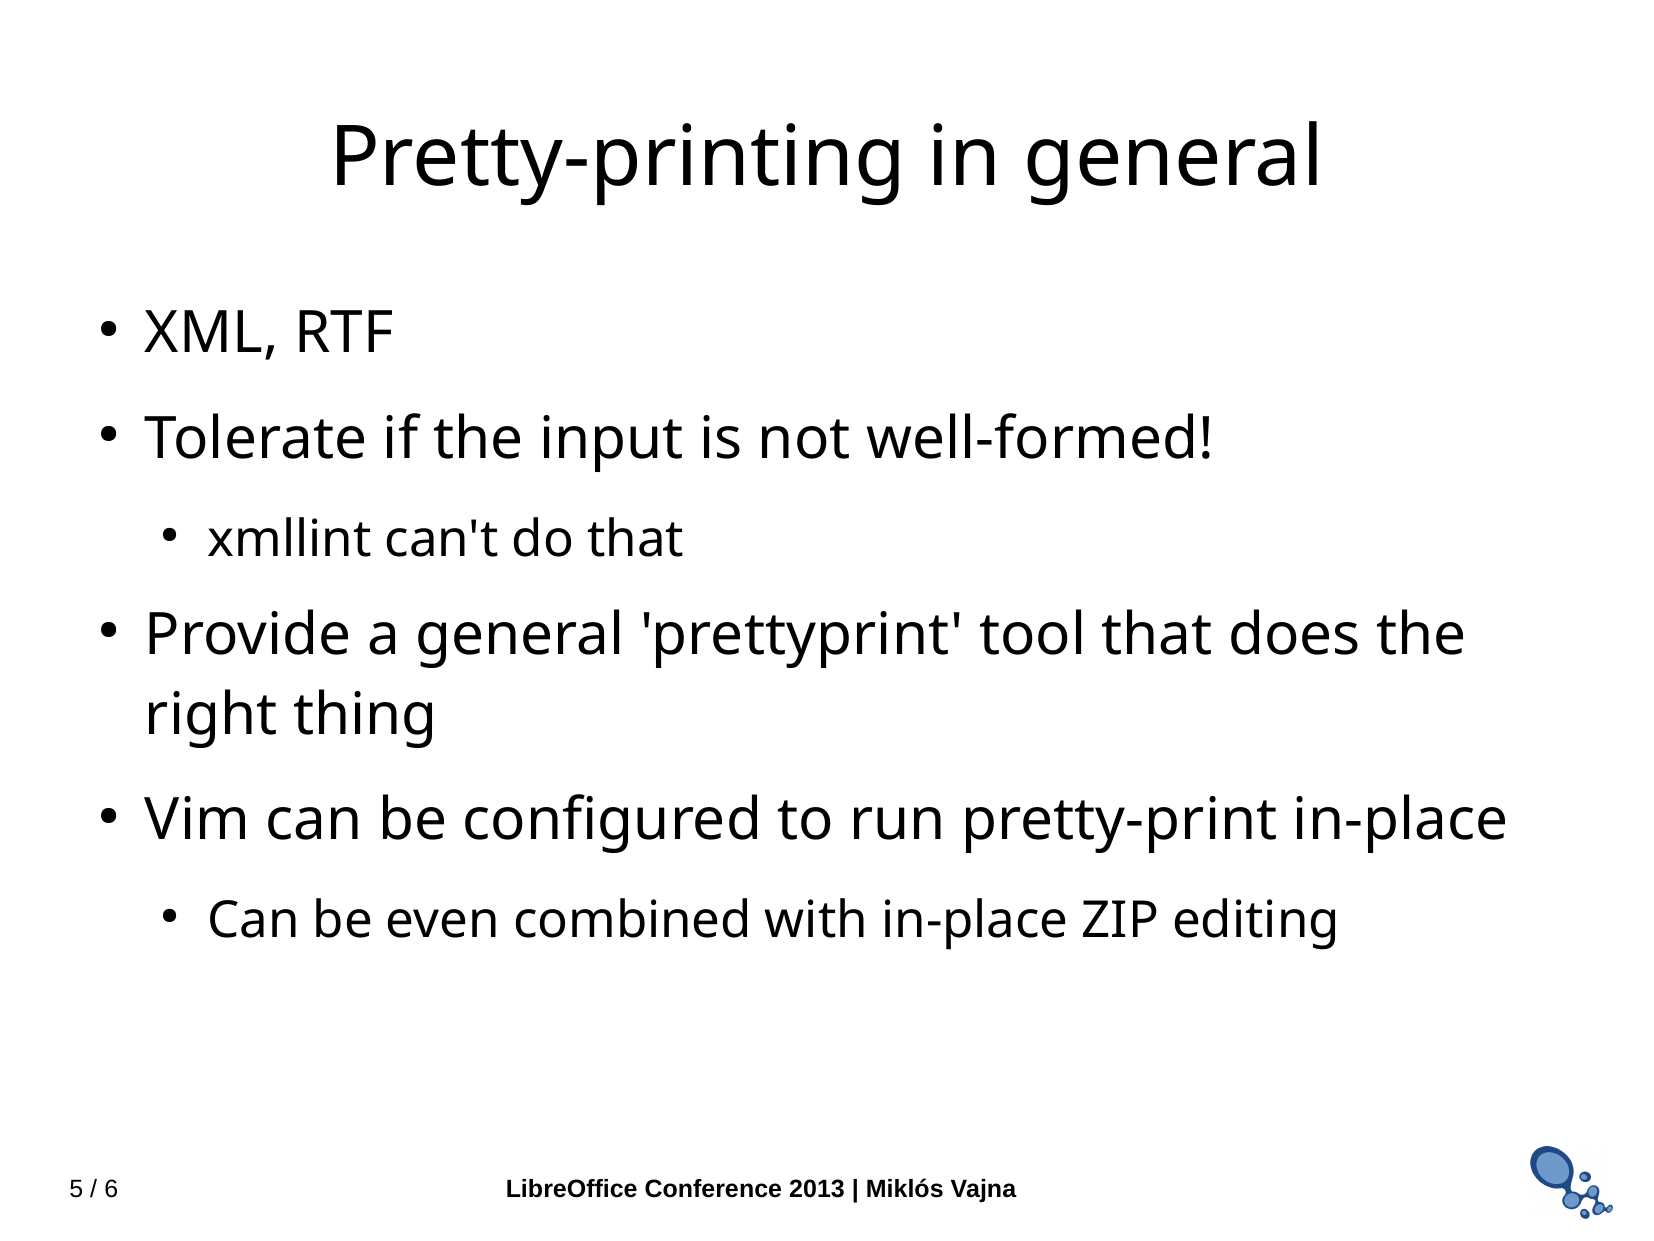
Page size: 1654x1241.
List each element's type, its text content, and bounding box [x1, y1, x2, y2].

title Pretty-printing in general [82, 49, 1571, 257]
list XML, RTF Tolerate if the input is not well-formed! xmllint can't do that Provide a general 'prettyprint' tool that does the right thing Vim can be configured to run pretty-print in-place Can be even combined with in-place ZIP editing [82, 290, 1538, 1010]
picture [1530, 1146, 1613, 1219]
